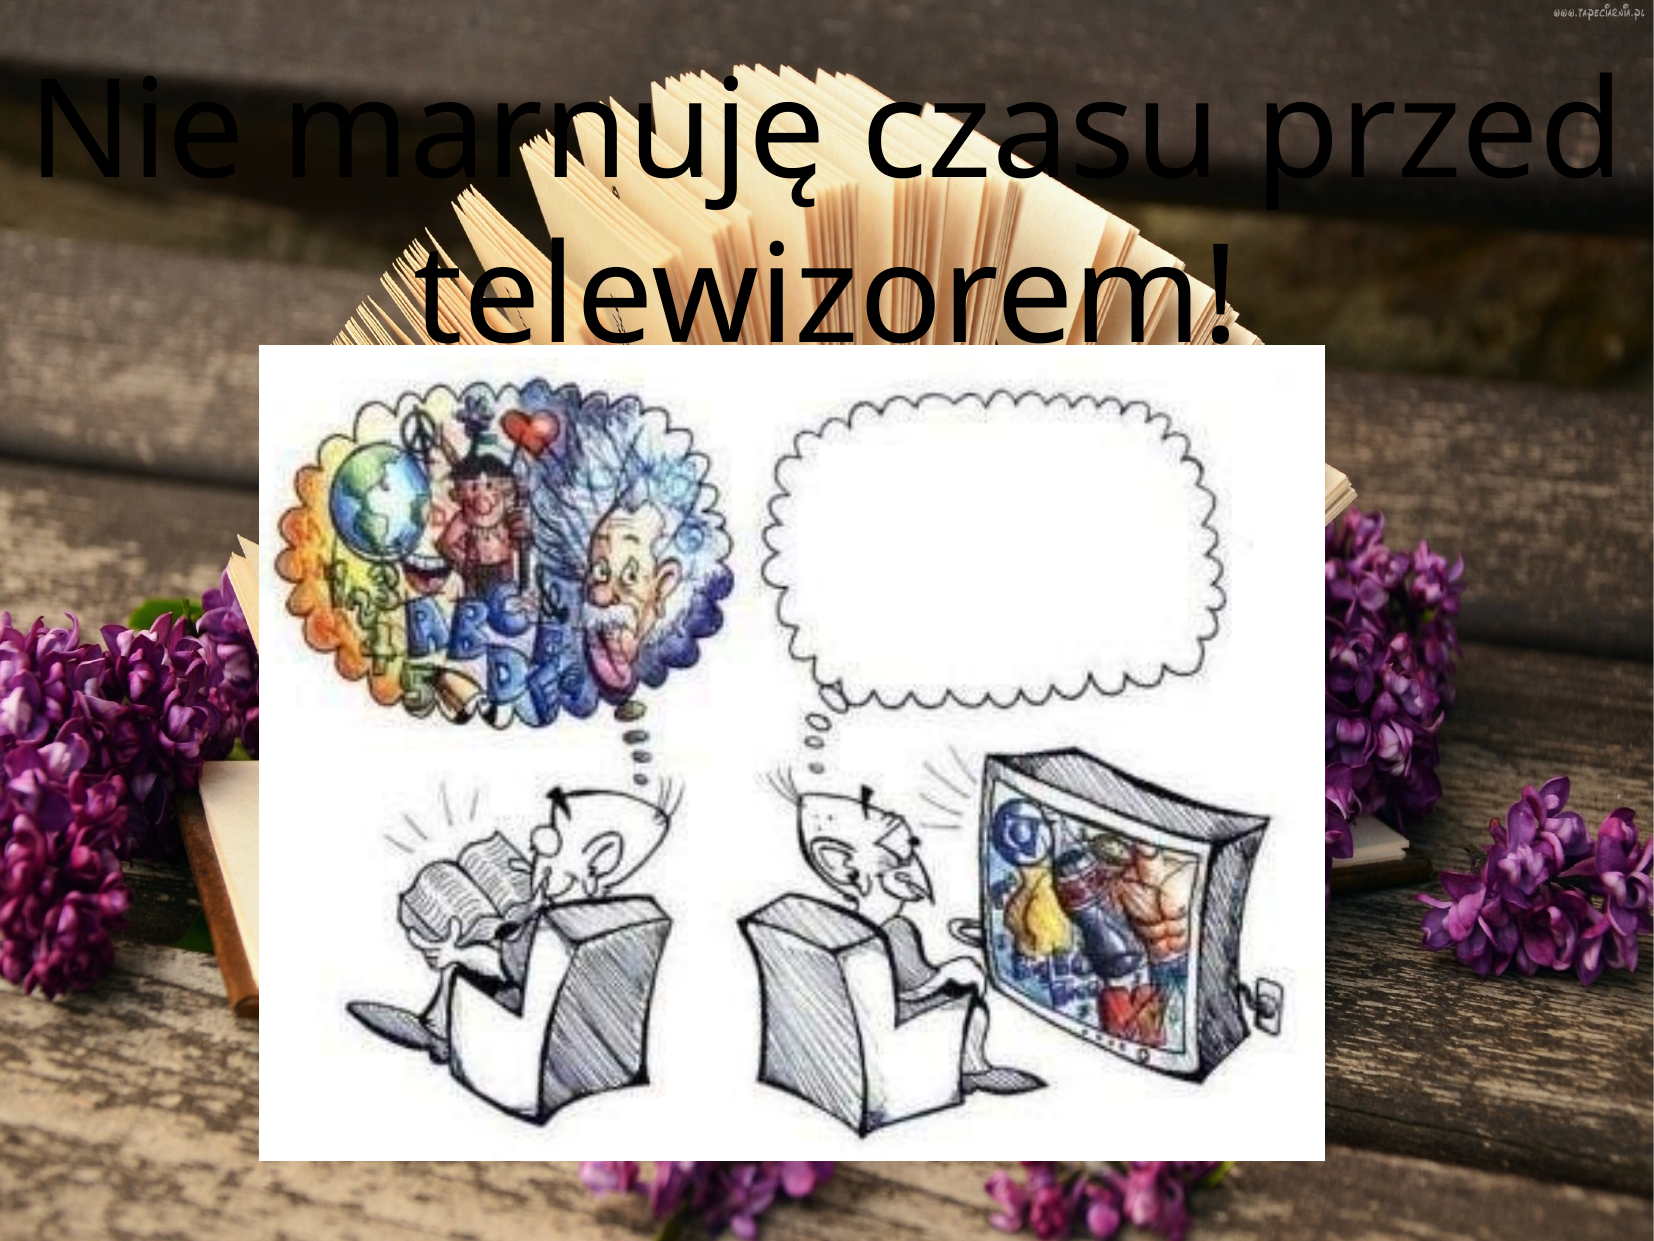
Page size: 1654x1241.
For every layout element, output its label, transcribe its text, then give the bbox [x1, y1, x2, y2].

title Nie marnuję czasu przed telewizorem! [0, 77, 1654, 334]
picture [259, 345, 1325, 1161]
